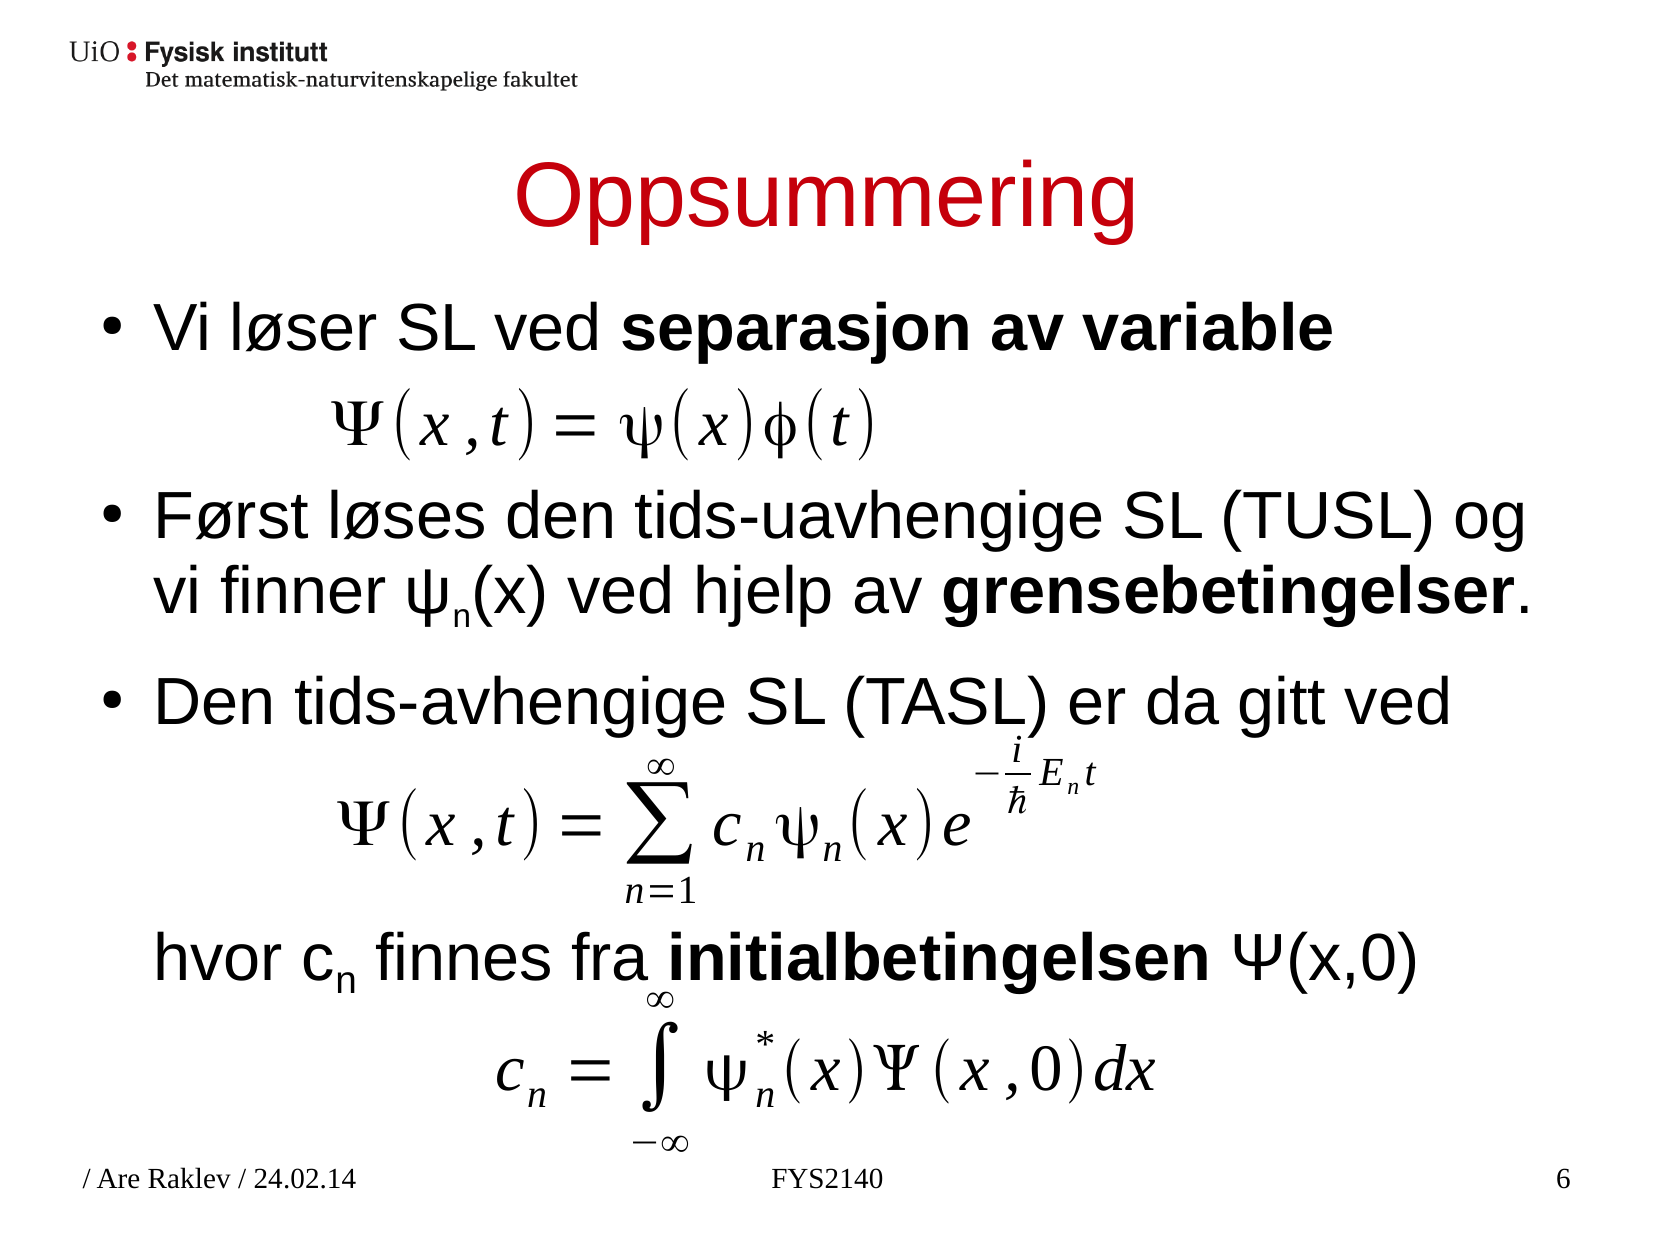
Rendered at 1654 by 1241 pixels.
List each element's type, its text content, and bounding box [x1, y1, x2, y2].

chart [322, 384, 884, 464]
chart [328, 726, 1102, 913]
list Vi løser SL ved separasjon av variable Først løses den tids-uavhengige SL (TUSL) og vi finner ψn(x) ved hjelp av grensebetingelser. Den tids-avhengige SL (TASL) er da gitt ved hvor cn finnes fra initialbetingelsen Ψ(x,0) [82, 290, 1576, 1094]
picture [68, 37, 581, 93]
title Oppsummering [82, 90, 1571, 290]
chart [487, 974, 1163, 1163]
